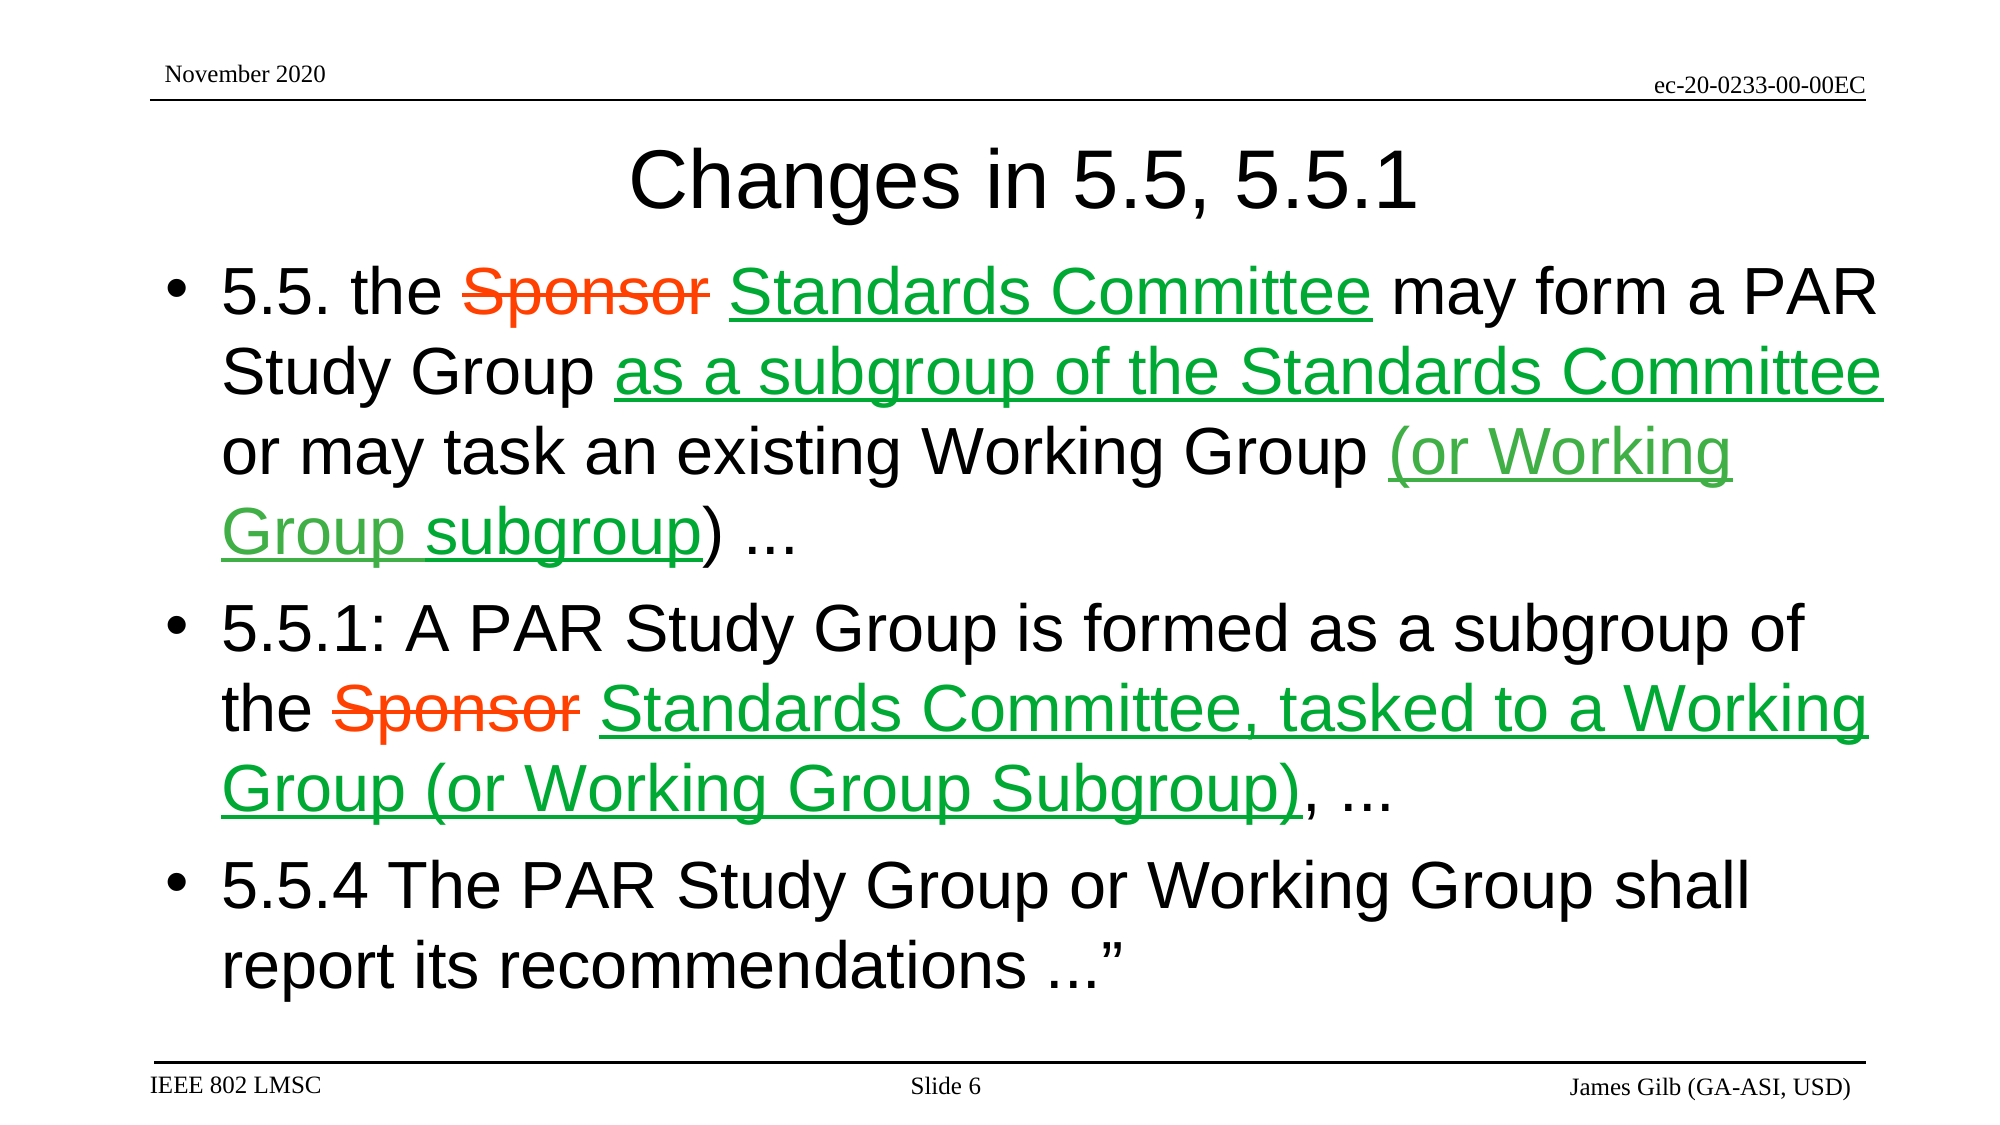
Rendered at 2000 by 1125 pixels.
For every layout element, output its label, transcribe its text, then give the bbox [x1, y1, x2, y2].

title Changes in 5.5, 5.5.1 [150, 112, 1900, 238]
list 5.5. the Sponsor Standards Committee may form a PAR Study Group as a subgroup of the Standards Committee or may task an existing Working Group (or Working Group subgroup) ... 5.5.1: A PAR Study Group is formed as a subgroup of the Sponsor Standards Committee, tasked to a Working Group (or Working Group Subgroup), ... 5.5.4 The PAR Study Group or Working Group shall report its recommendations ...” [150, 239, 1900, 1051]
